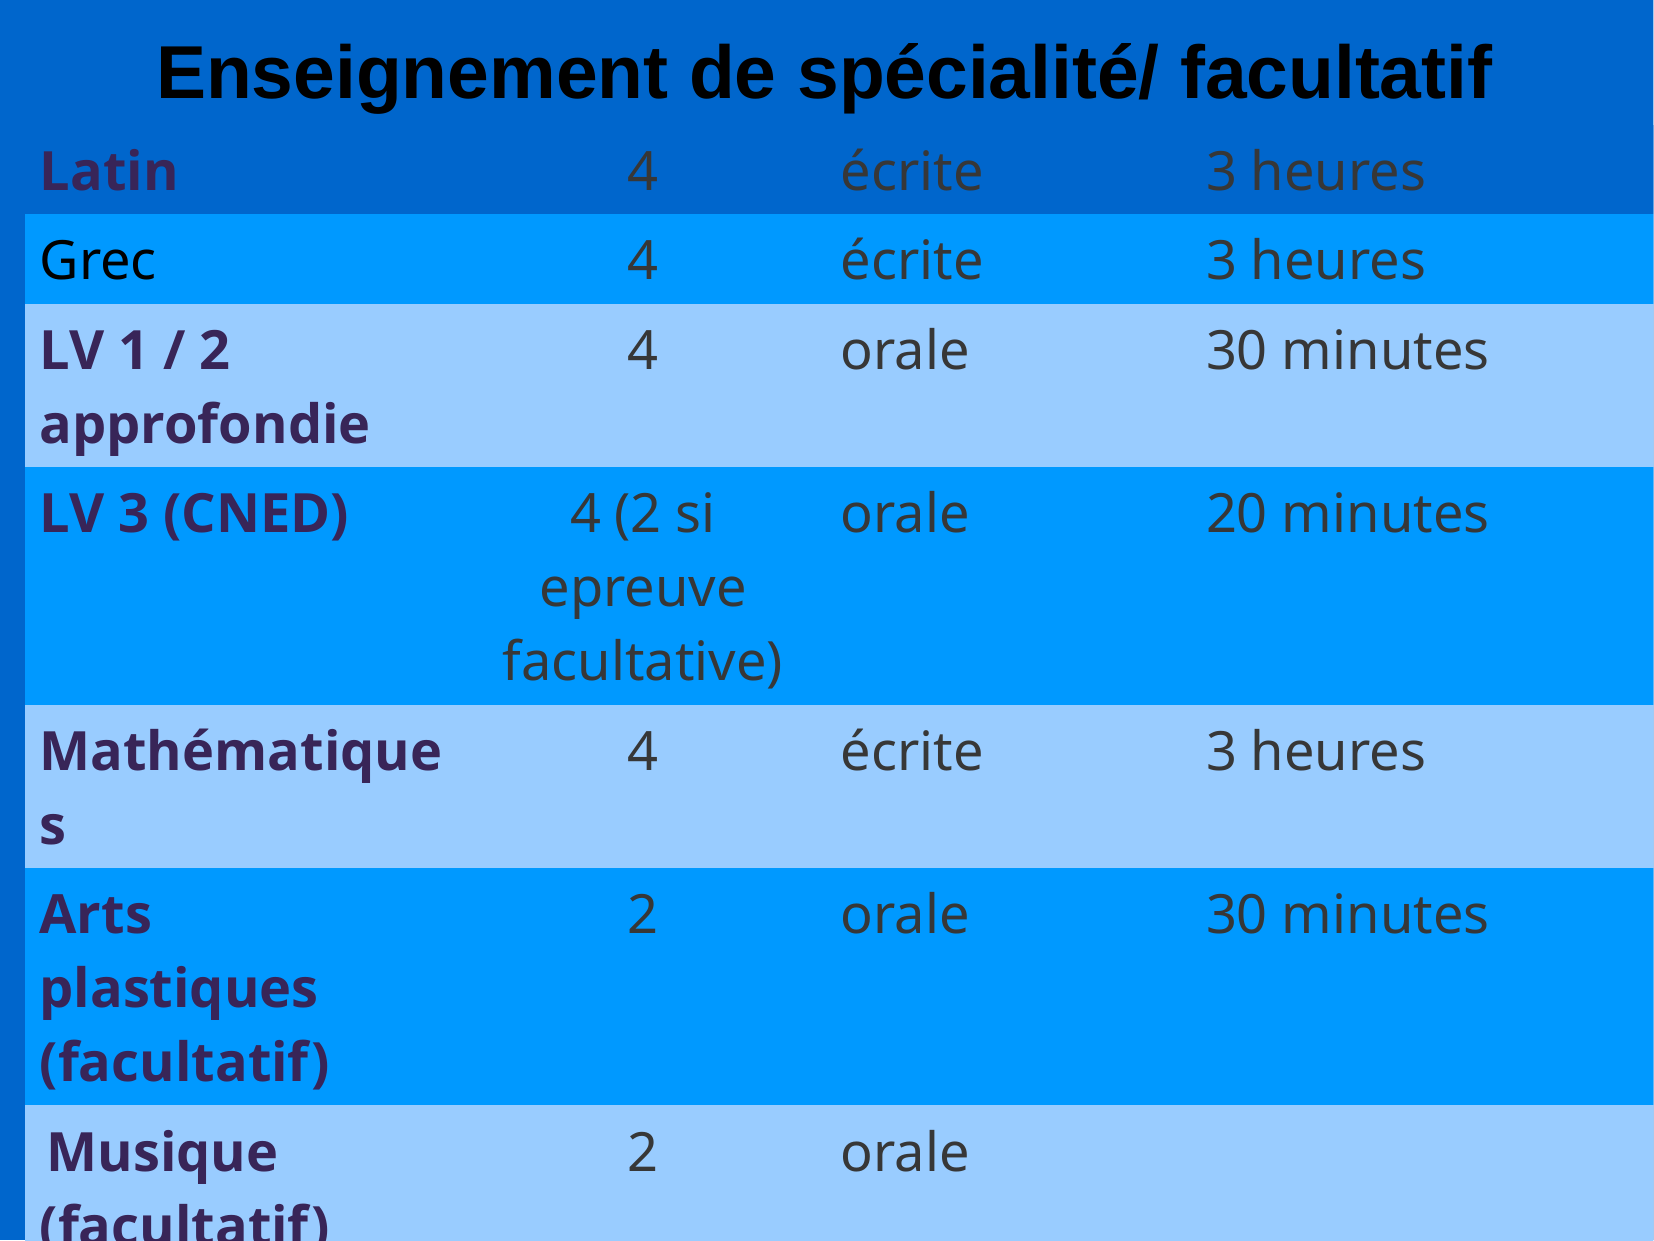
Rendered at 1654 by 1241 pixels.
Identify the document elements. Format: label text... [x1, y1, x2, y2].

text_box Enseignement de spécialité/ facultatif [141, 23, 1571, 123]
table_cell Mathématiques [25, 705, 460, 868]
table_cell 2 [460, 868, 826, 1105]
table_cell Grec [25, 214, 460, 304]
table_cell LV 1 / 2 approfondie [25, 304, 460, 467]
table_cell 3 heures [1191, 214, 1654, 304]
table_cell 3 heures [1191, 705, 1654, 868]
table_cell 4 [460, 304, 826, 467]
table_cell orale [826, 1105, 1191, 1241]
table_cell 4 [460, 214, 826, 304]
table_cell écrite [826, 214, 1191, 304]
table_header 4 [460, 125, 826, 214]
table_cell 2 [460, 1105, 826, 1241]
table_cell orale [826, 304, 1191, 467]
table_cell 30 minutes [1191, 868, 1654, 1105]
table_cell Arts plastiques (facultatif) [25, 868, 460, 1105]
table_header écrite [826, 125, 1191, 214]
table_cell écrite [826, 705, 1191, 868]
table_cell 4 (2 si epreuve facultative) [460, 467, 826, 705]
table_cell [1191, 1105, 1654, 1241]
table_cell orale [826, 868, 1191, 1105]
table_cell LV 3 (CNED) [25, 467, 460, 705]
table_cell Musique (facultatif) [25, 1105, 460, 1241]
table_header 3 heures [1191, 125, 1654, 214]
table_cell orale [826, 467, 1191, 705]
table_cell 4 [460, 705, 826, 868]
table_cell 20 minutes [1191, 467, 1654, 705]
table_cell 30 minutes [1191, 304, 1654, 467]
table_header Latin [25, 125, 460, 214]
